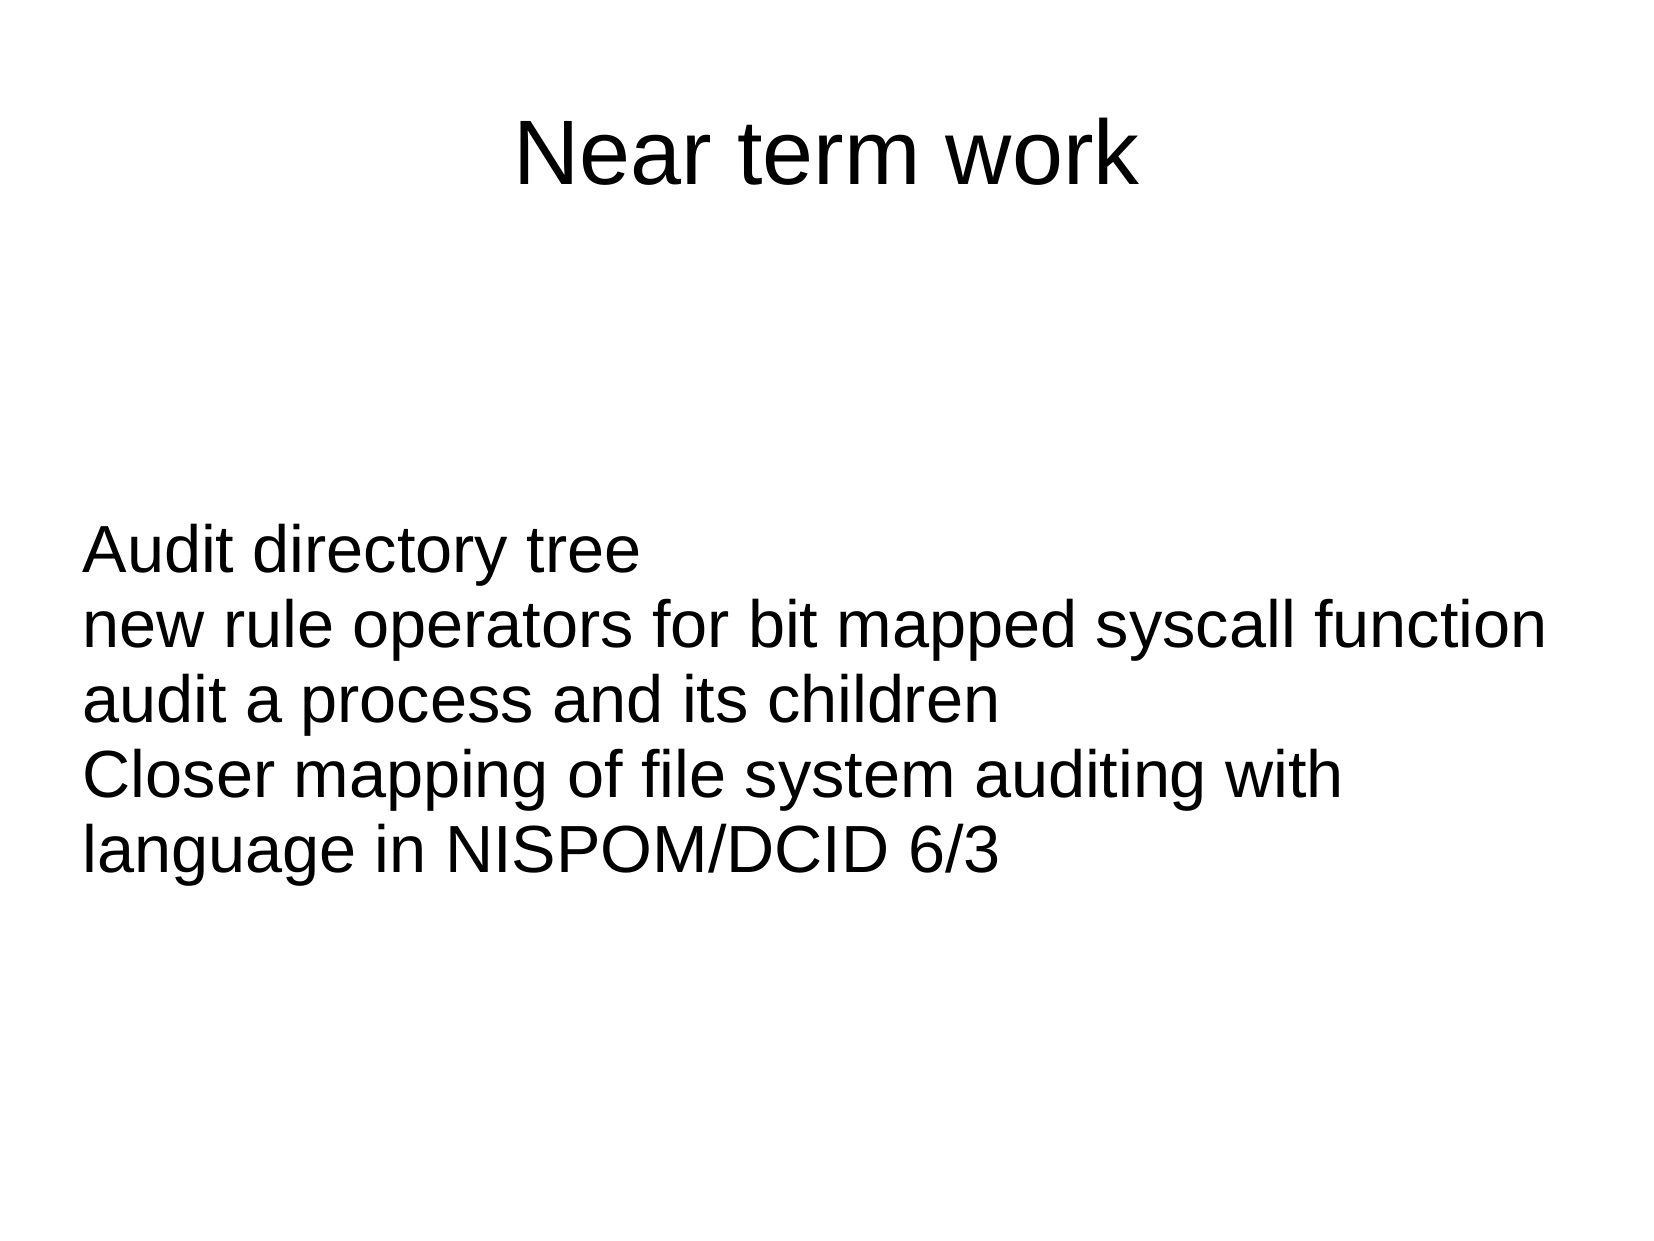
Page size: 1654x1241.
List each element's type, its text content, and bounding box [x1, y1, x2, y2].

title Near term work [82, 56, 1571, 250]
subtitle Audit directory tree new rule operators for bit mapped syscall function audit a process and its children Closer mapping of file system auditing with language in NISPOM/DCID 6/3 [82, 297, 1571, 1102]
